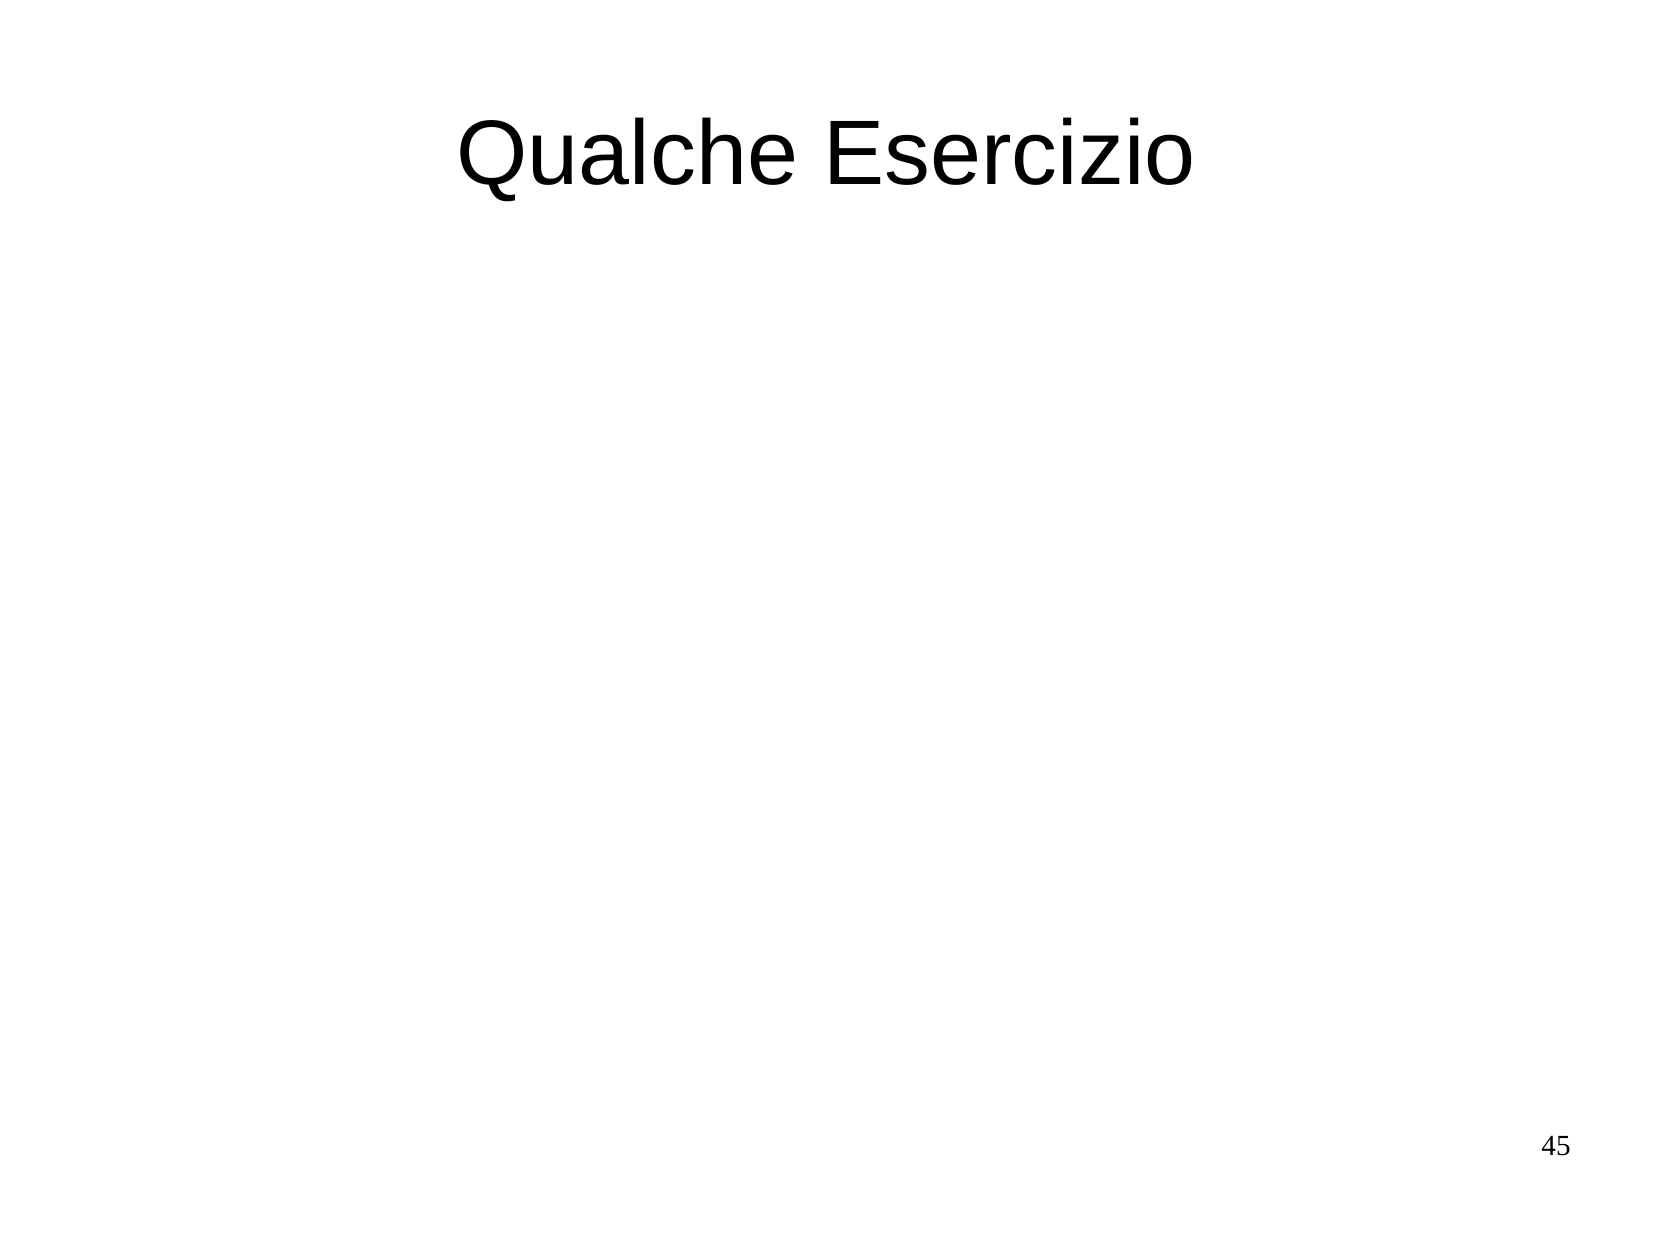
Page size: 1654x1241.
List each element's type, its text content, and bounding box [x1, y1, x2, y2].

title Qualche Esercizio [82, 49, 1571, 257]
